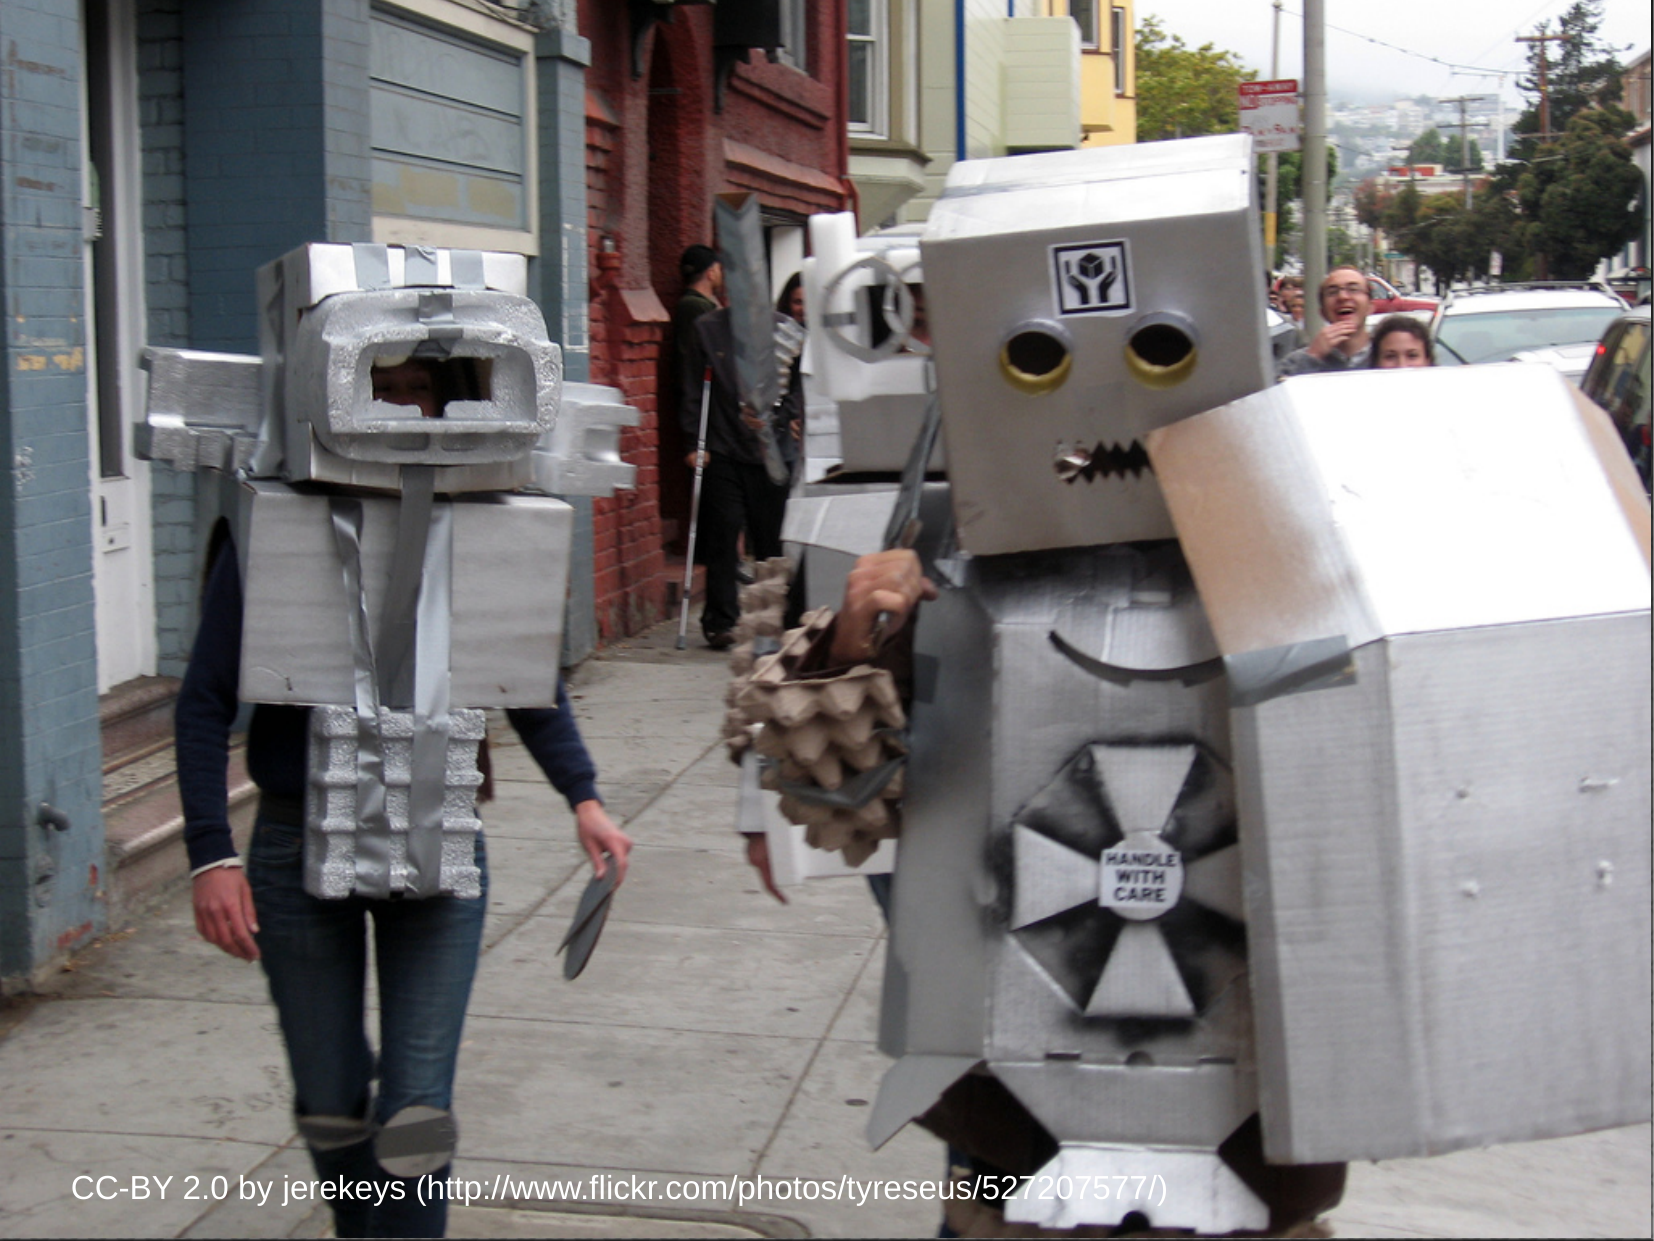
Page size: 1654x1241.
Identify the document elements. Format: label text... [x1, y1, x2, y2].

list CC-BY 2.0 by jerekeys (http://www.flickr.com/photos/tyreseus/527207577/) [0, 1169, 1486, 1241]
picture [0, 0, 1654, 1241]
